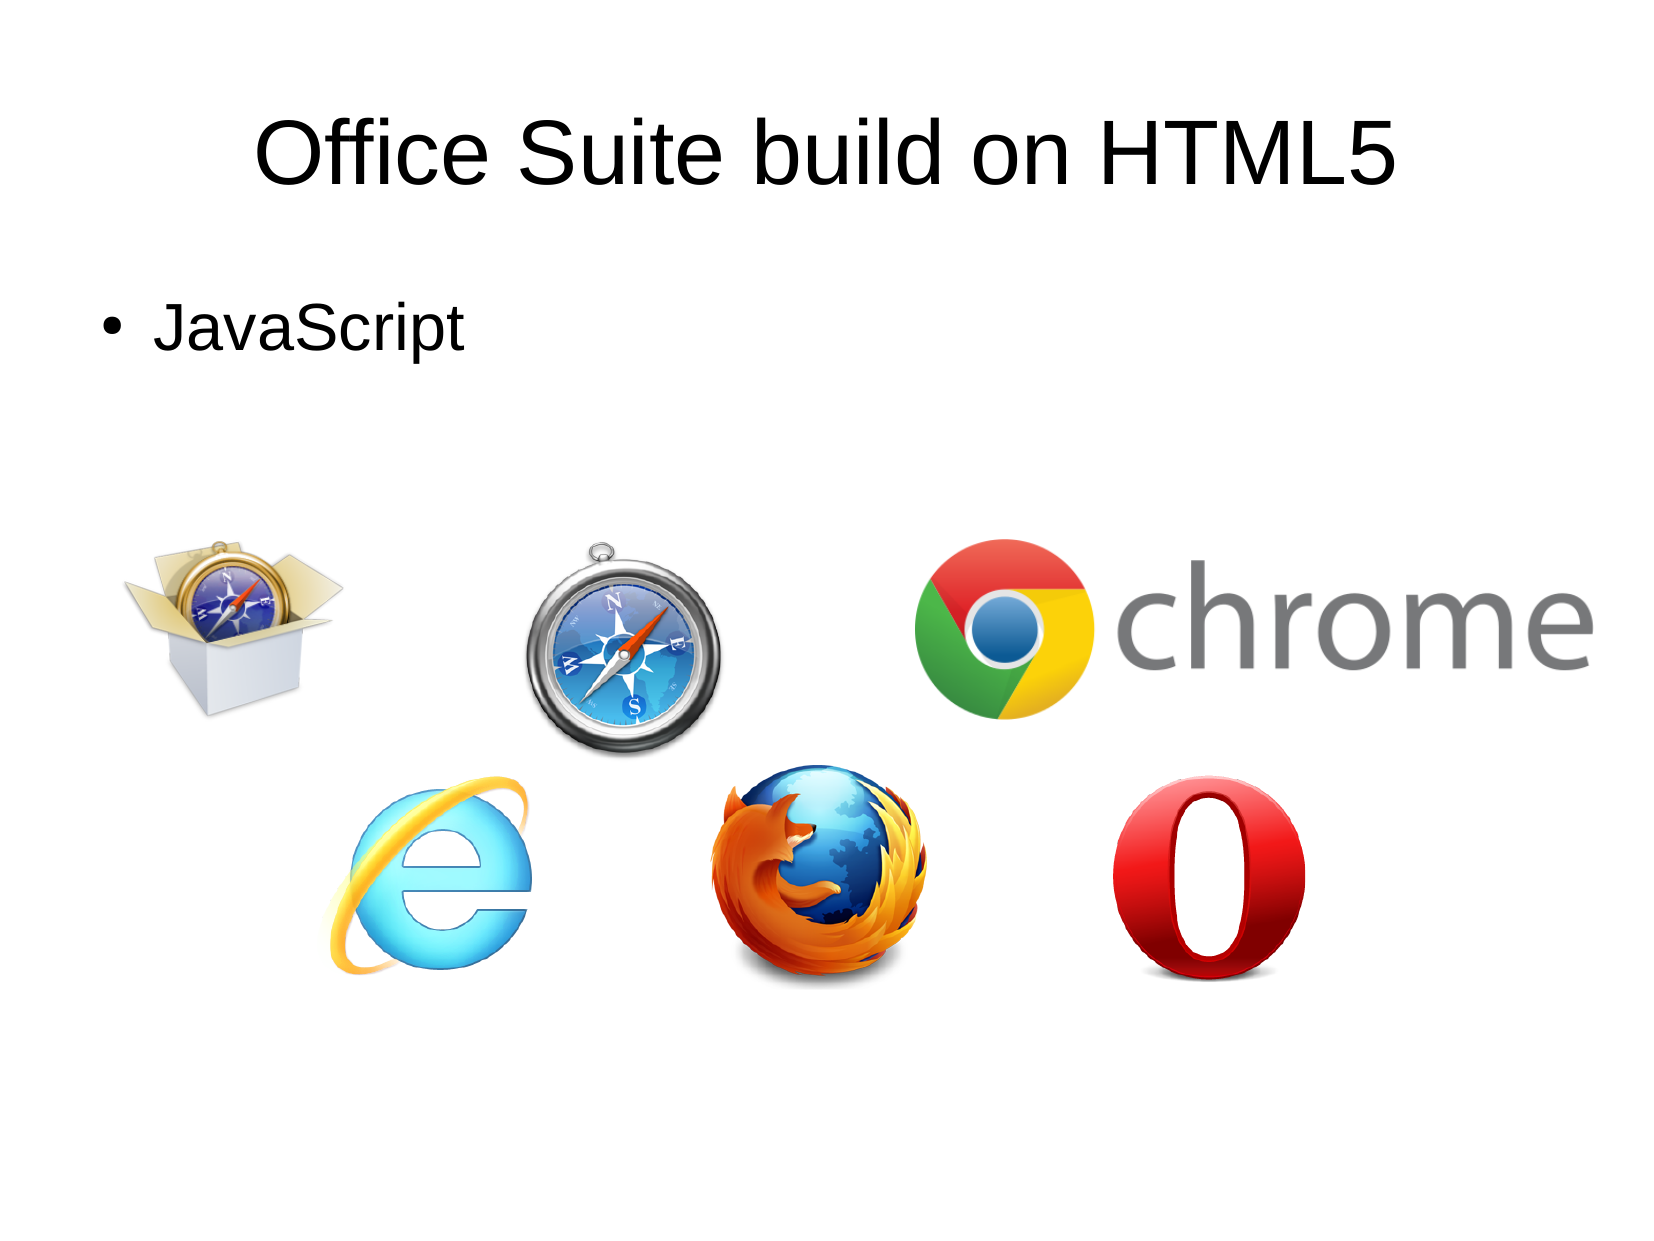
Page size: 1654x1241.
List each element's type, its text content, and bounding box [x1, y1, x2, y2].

picture [120, 539, 346, 722]
picture [1095, 764, 1321, 991]
title Office Suite build on HTML5 [82, 49, 1571, 257]
picture [315, 539, 931, 991]
list JavaScript [82, 290, 1571, 1109]
picture [915, 539, 1598, 721]
